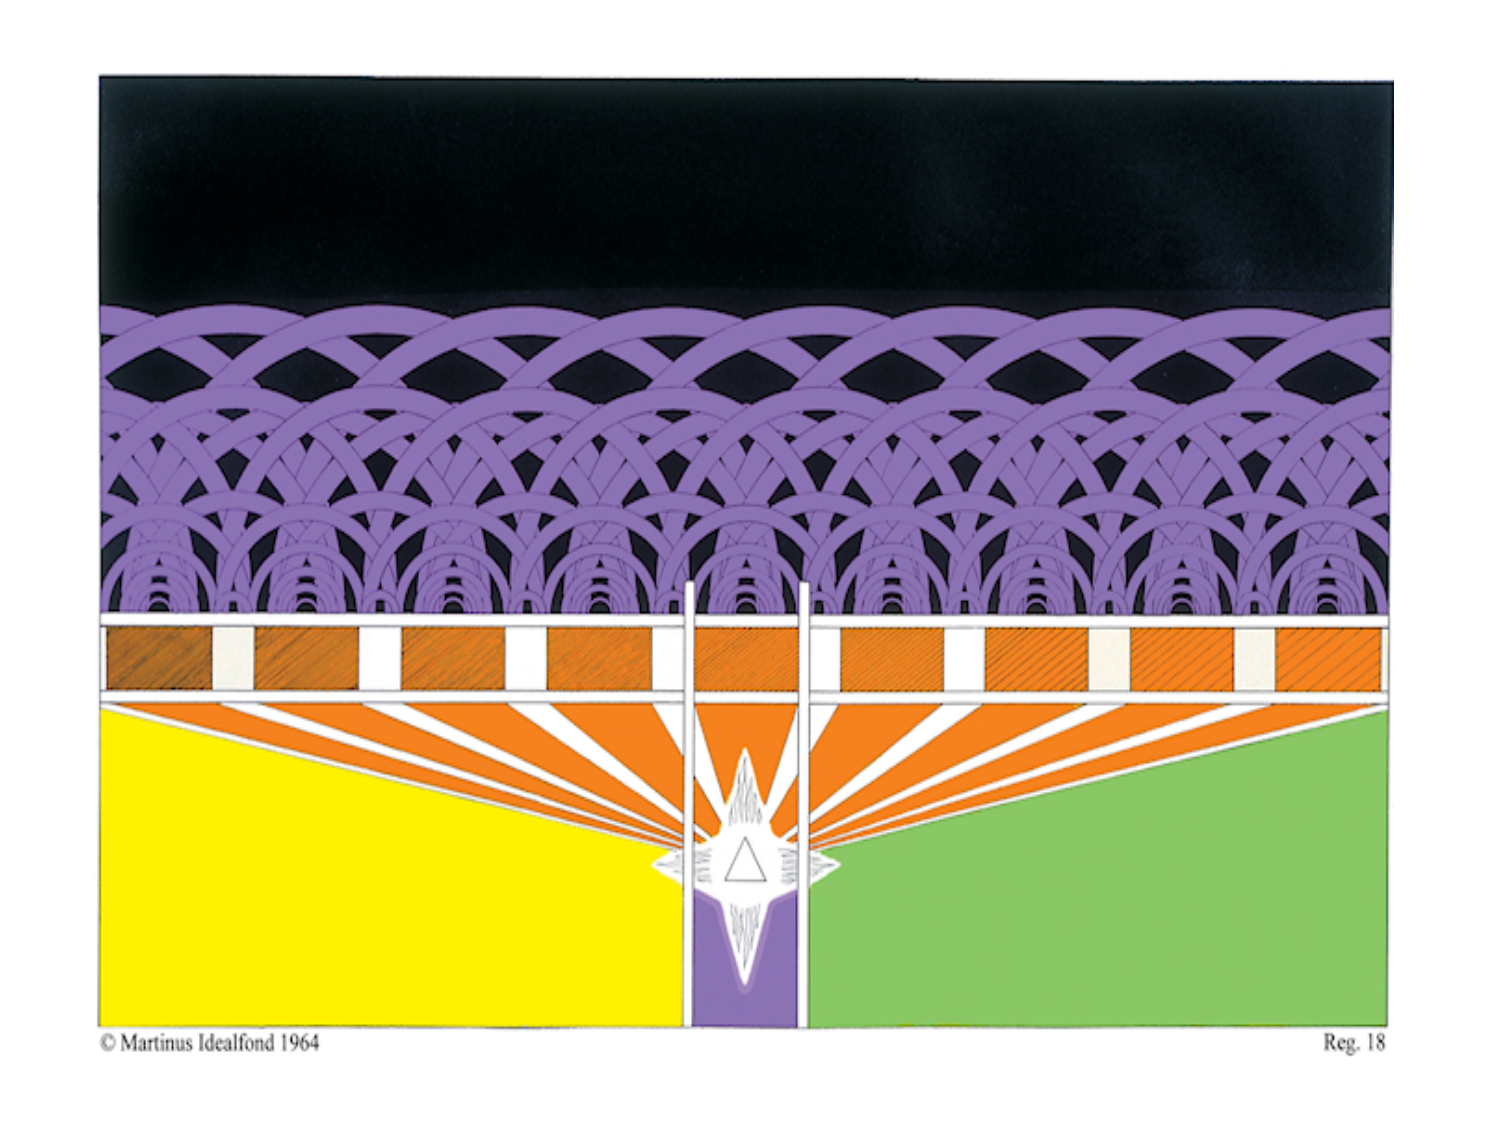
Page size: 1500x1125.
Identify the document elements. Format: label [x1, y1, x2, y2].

picture [94, 70, 1394, 1063]
